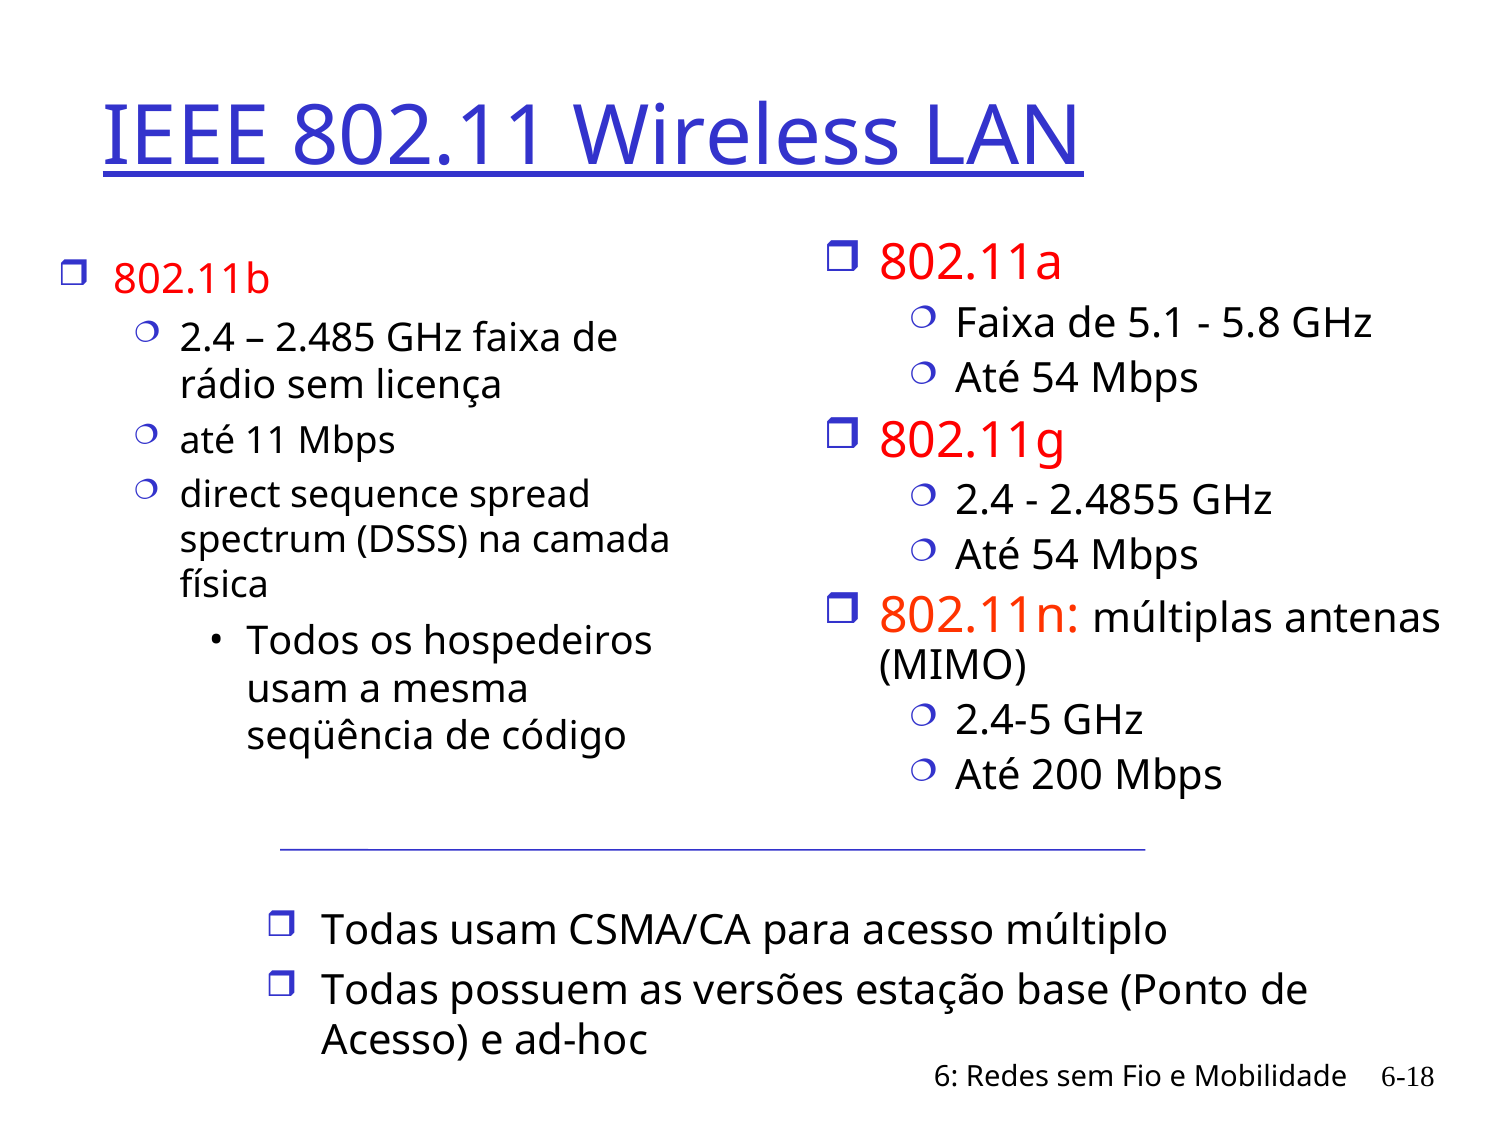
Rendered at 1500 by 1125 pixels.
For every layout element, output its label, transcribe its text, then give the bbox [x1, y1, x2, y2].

text_box 802.11b 2.4 – 2.485 GHz faixa de rádio sem licença até 11 Mbps direct sequence spread spectrum (DSSS) na camada física Todos os hospedeiros usam a mesma seqüência de código [43, 244, 705, 776]
text_box 802.11a Faixa de 5.1 - 5.8 GHz Até 54 Mbps 802.11g 2.4 - 2.4855 GHz Até 54 Mbps 802.11n: múltiplas antenas (MIMO) 2.4-5 GHz Até 200 Mbps [808, 229, 1473, 809]
text_box IEEE 802.11 Wireless LAN [87, 37, 1363, 225]
text_box 6-<number> [1339, 1050, 1451, 1125]
text_box 6: Redes sem Fio e Mobilidade [728, 1068, 1339, 1125]
text_box Todas usam CSMA/CA para acesso múltiplo Todas possuem as versões estação base (Ponto de Acesso) e ad-hoc [250, 895, 1340, 1068]
